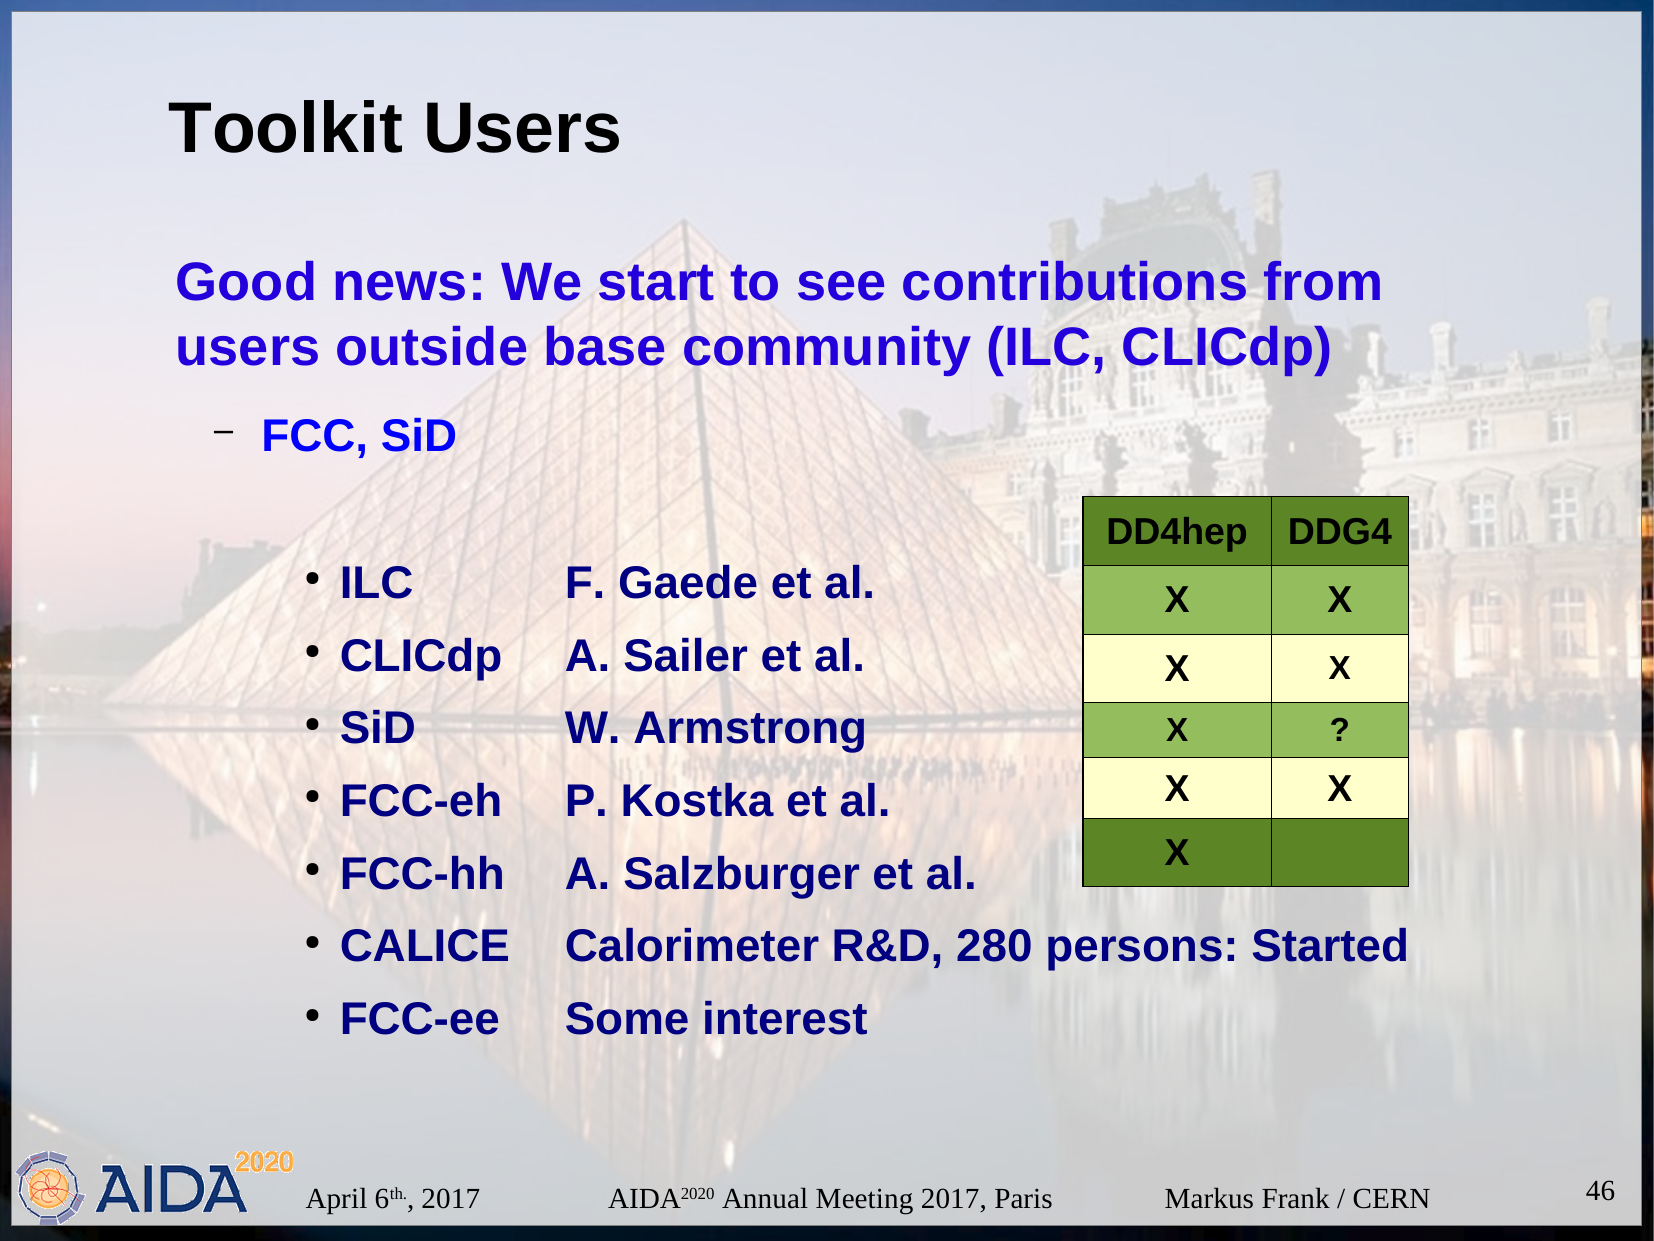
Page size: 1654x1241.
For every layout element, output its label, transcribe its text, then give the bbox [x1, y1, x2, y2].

table_cell X [1272, 566, 1408, 634]
table_cell X [1084, 758, 1271, 818]
table_header DDG4 [1272, 497, 1408, 565]
table_cell X [1084, 566, 1271, 634]
table_cell X [1084, 703, 1271, 757]
title Toolkit Users [82, 19, 1536, 227]
picture [0, 0, 1654, 1241]
table_cell [1272, 819, 1408, 886]
table_cell X [1272, 758, 1408, 818]
table_cell X [1084, 635, 1271, 702]
table_cell ? [1272, 703, 1408, 757]
table_cell X [1272, 635, 1408, 702]
table_cell X [1084, 819, 1271, 886]
list Good news: We start to see contributions from users outside base community (ILC, CLICdp) FCC, SiD ILC F. Gaede et al. CLICdp A. Sailer et al. SiD W. Armstrong FCC-eh P. Kostka et al. FCC-hh A. Salzburger et al. CALICE Calorimeter R&D, 280 persons: Started FCC-ee Some interest [90, 238, 1546, 1156]
table_header DD4hep [1084, 497, 1271, 565]
